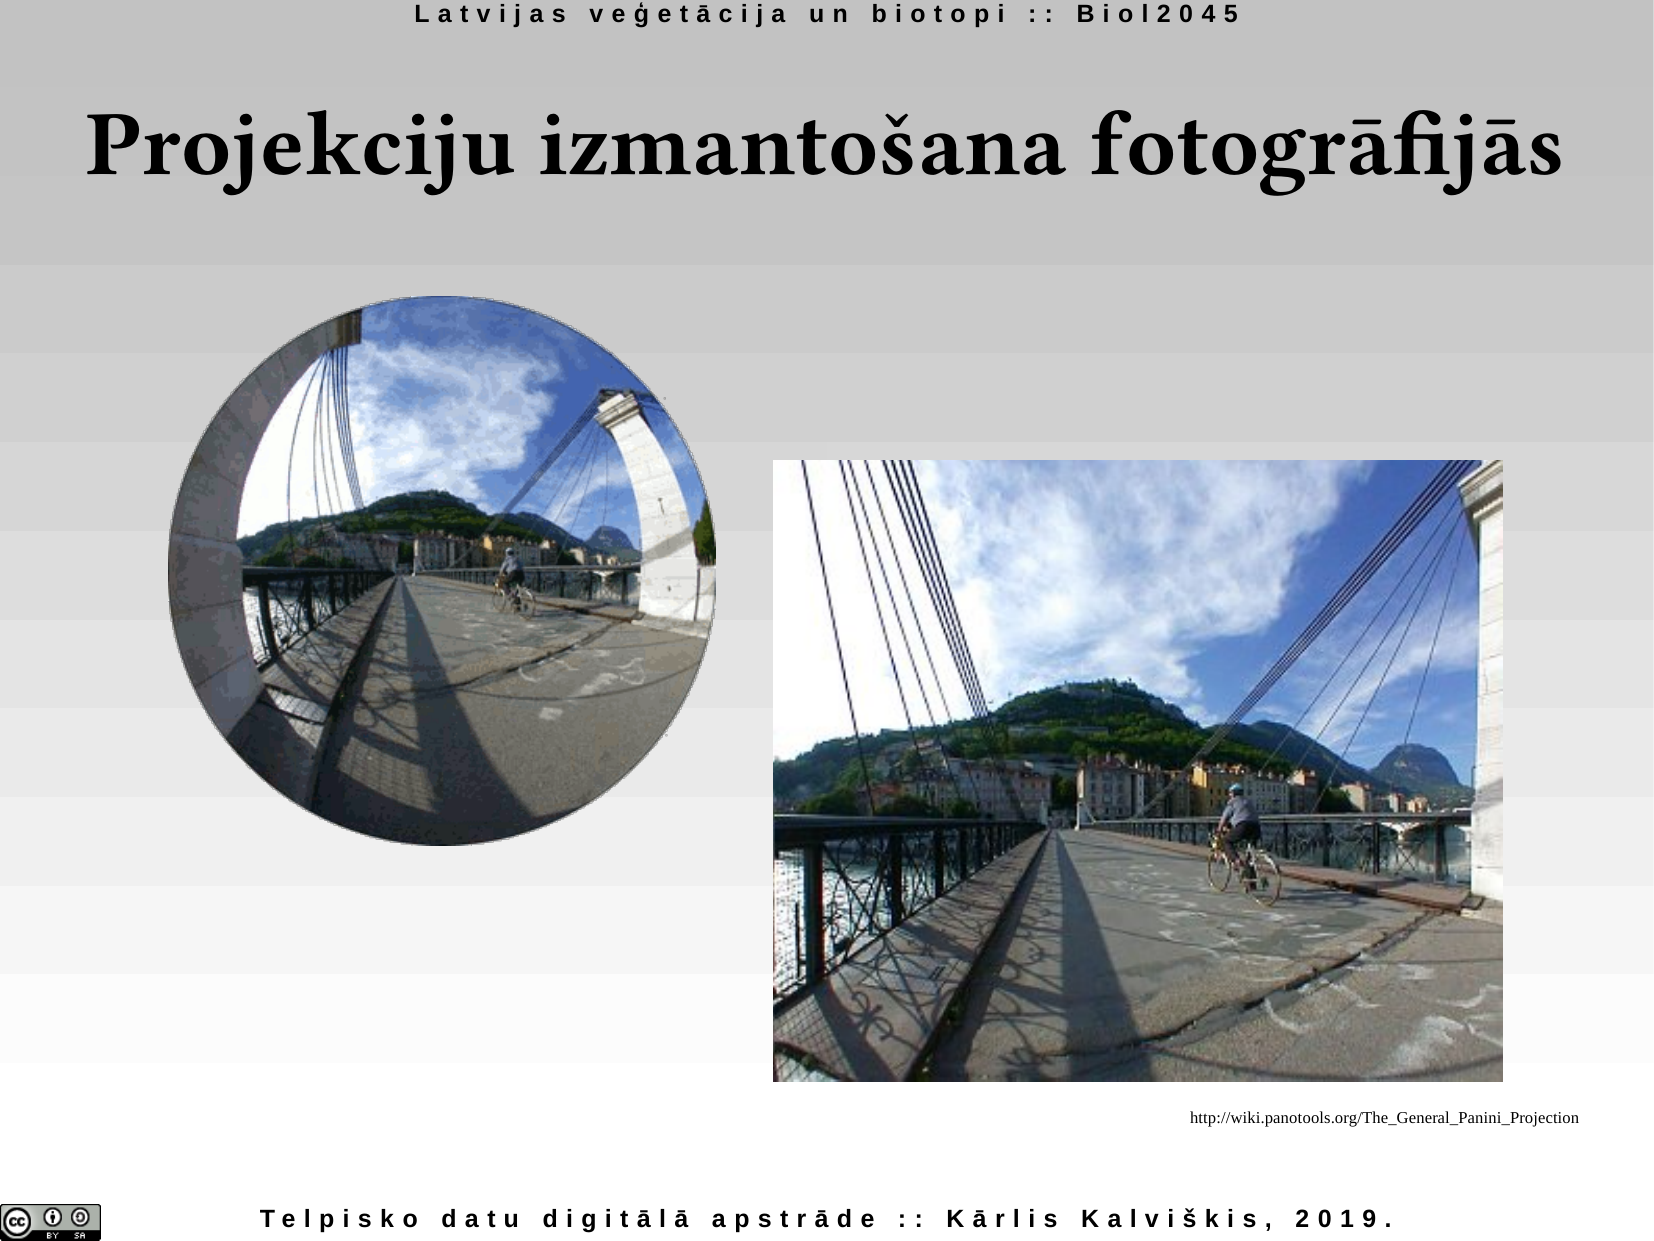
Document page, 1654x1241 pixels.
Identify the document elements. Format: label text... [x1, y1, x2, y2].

text_box http://wiki.panotools.org/The_General_Panini_Projection [1190, 1108, 1581, 1123]
title Projekciju izmantošana fotogrāfijās [0, 1, 1654, 287]
picture [0, 287, 1654, 1241]
